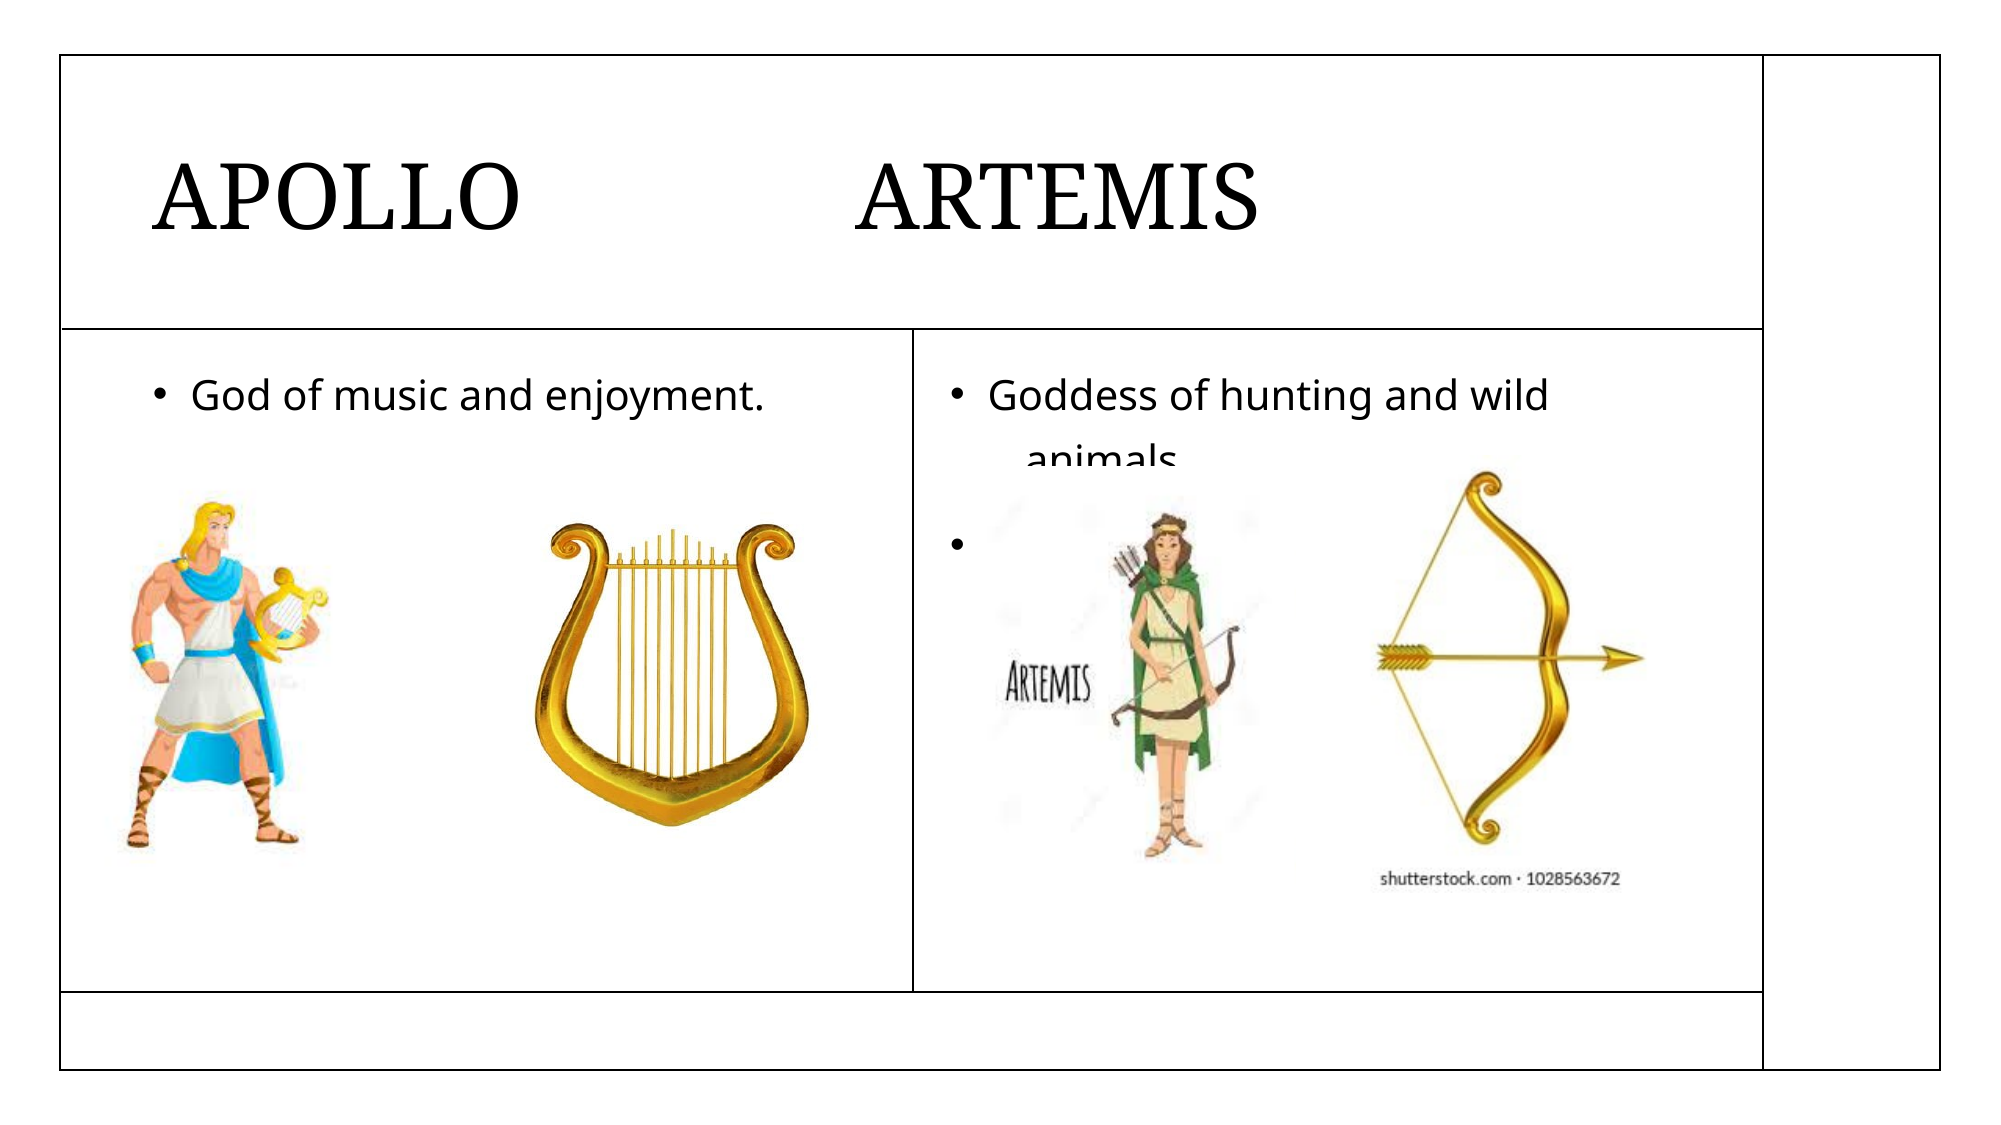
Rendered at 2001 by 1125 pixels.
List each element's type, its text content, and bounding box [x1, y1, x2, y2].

picture [80, 466, 376, 884]
picture [971, 455, 1703, 893]
picture [467, 499, 878, 852]
title APOLLO ARTEMIS [138, 90, 1727, 309]
list Goddess of hunting and wild animals. [934, 345, 1727, 957]
list God of music and enjoyment. [138, 345, 878, 957]
